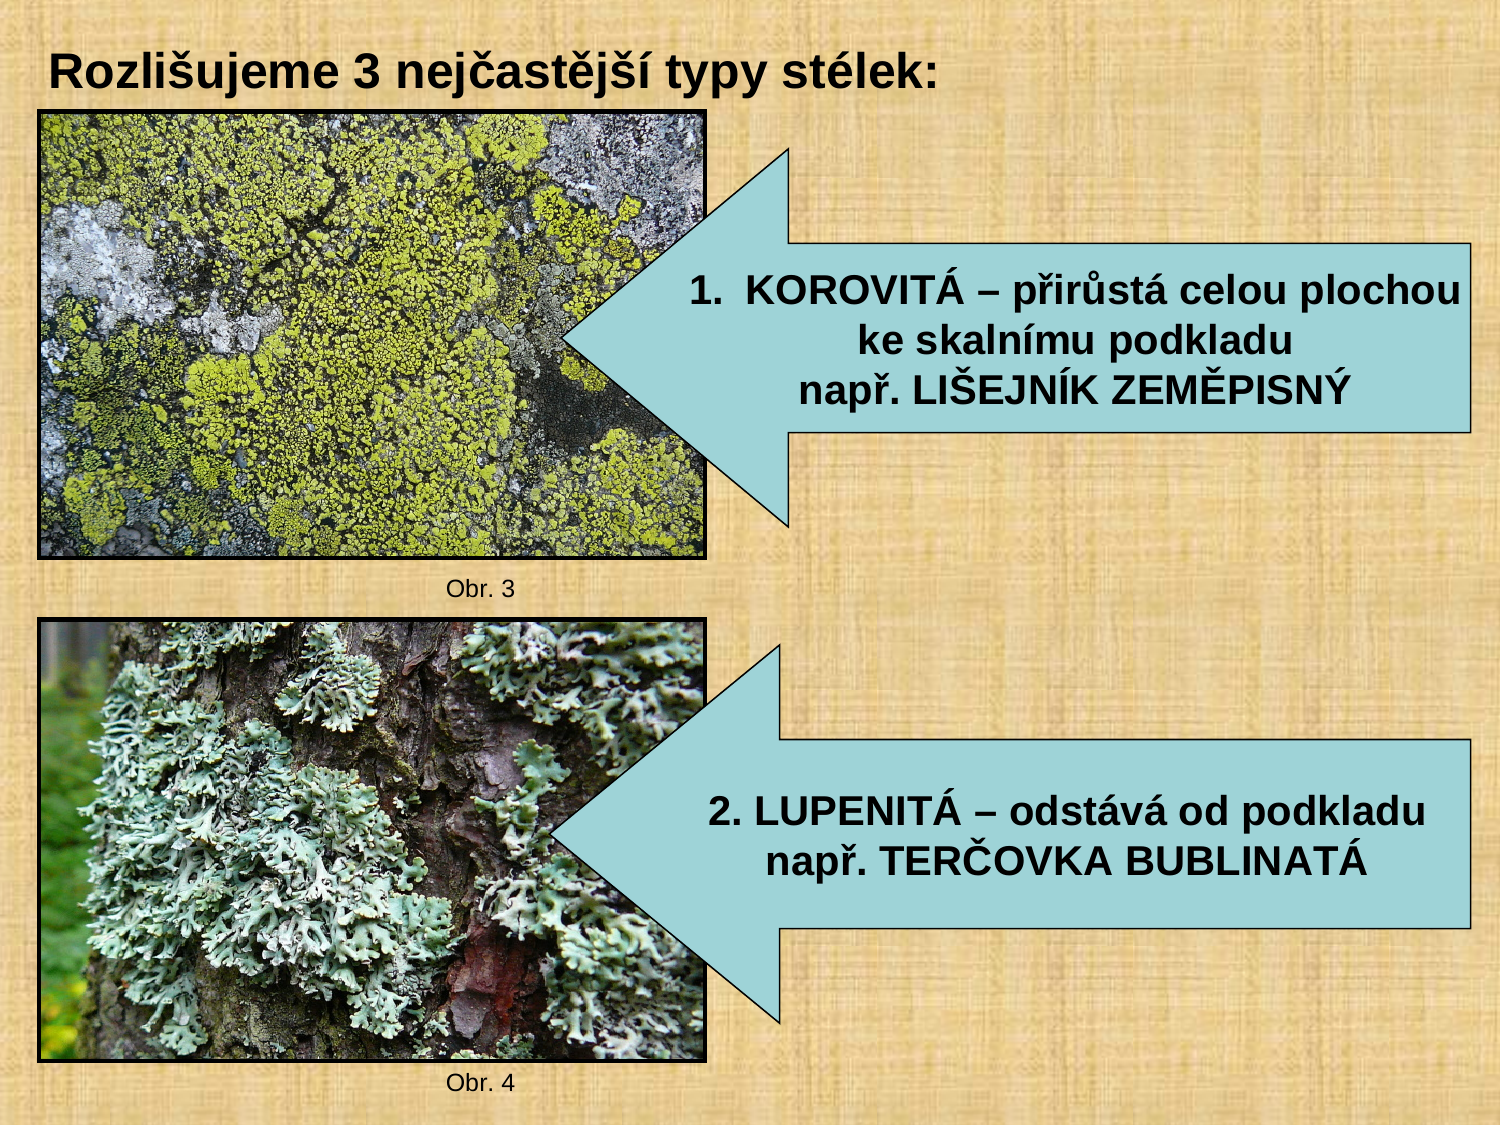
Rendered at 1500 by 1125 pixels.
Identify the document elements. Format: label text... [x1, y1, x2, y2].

picture [0, 0, 1500, 1125]
text_box Obr. 3 [431, 564, 531, 610]
text_box Rozlišujeme 3 nejčastější typy stélek: [33, 30, 956, 107]
text_box 2. LUPENITÁ – odstává od podkladu např. TERČOVKA BUBLINATÁ [549, 645, 1471, 1024]
text_box Obr. 4 [431, 1058, 531, 1105]
text_box KOROVITÁ – přirůstá celou plochou ke skalnímu podkladu např. LIŠEJNÍK ZEMĚPISNÝ [560, 148, 1471, 528]
